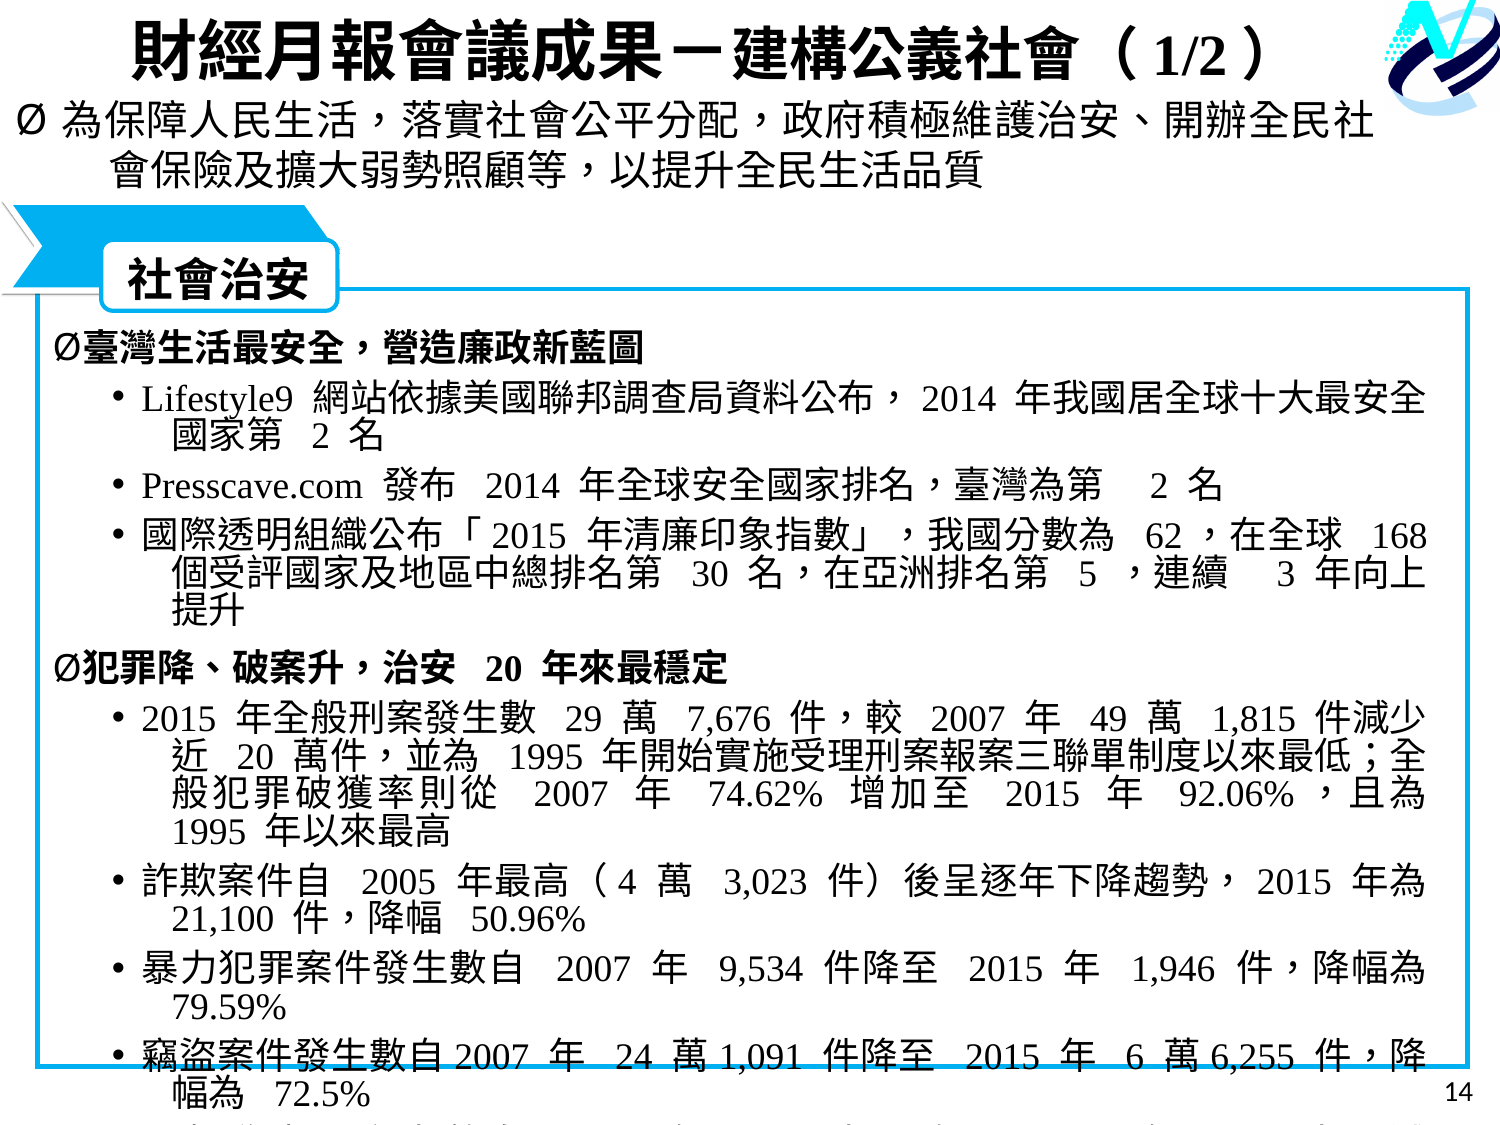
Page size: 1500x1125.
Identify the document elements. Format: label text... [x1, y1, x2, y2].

text_box 為保障人民生活，落實社會公平分配，政府積極維護治安、開辦全民社會保險及擴大弱勢照顧等，以提升全民生活品質 [0, 86, 1390, 203]
text_box 財經月報會議成果－建構公義社會（1/2） [0, 0, 1372, 107]
text_box 臺灣生活最安全，營造廉政新藍圖 Lifestyle9 網站依據美國聯邦調查局資料公布，2014 年我國居全球十大最安全國家第 2 名 Presscave.com 發布 2014 年全球安全國家排名，臺灣為第 2 名 國際透明組織公布「2015 年清廉印象指數」，我國分數為 62，在全球 168 個受評國家及地區中總排名第 30 名，在亞洲排名第 5 ，連續 3 年向上提升 犯罪降、破案升，治安 20 年來最穩定 2015 年全般刑案發生數 29 萬 7,676 件，較 2007 年 49 萬 1,815 件減少近 20 萬件，並為 1995 年開始實施受理刑案報案三聯單制度以來最低；全般犯罪破獲率則從 2007 年 74.62% 增加至 2015 年 92.06%，且為 1995 年以來最高 詐欺案件自 2005 年最高（4 萬 3,023 件）後呈逐年下降趨勢，2015 年為 21,100 件，降幅 50.96% 暴力犯罪案件發生數自 2007 年 9,534 件降至 2015 年 1,946 件，降幅為 79.59% 竊盜案件發生數自2007 年 24 萬1,091 件降至 2015 年 6 萬6,255 件，降幅為 72.5% 酒駕肇事死亡人數自 2007 年 576 人，降至 2015 年 142 人，減 75.3%；較最高（2006 年 727 人）減少585 人，降幅 80.5%，為近 20 年最低 [37, 327, 1443, 1067]
text_box 社會治安 [101, 239, 338, 311]
text_box [6, 201, 1468, 1067]
